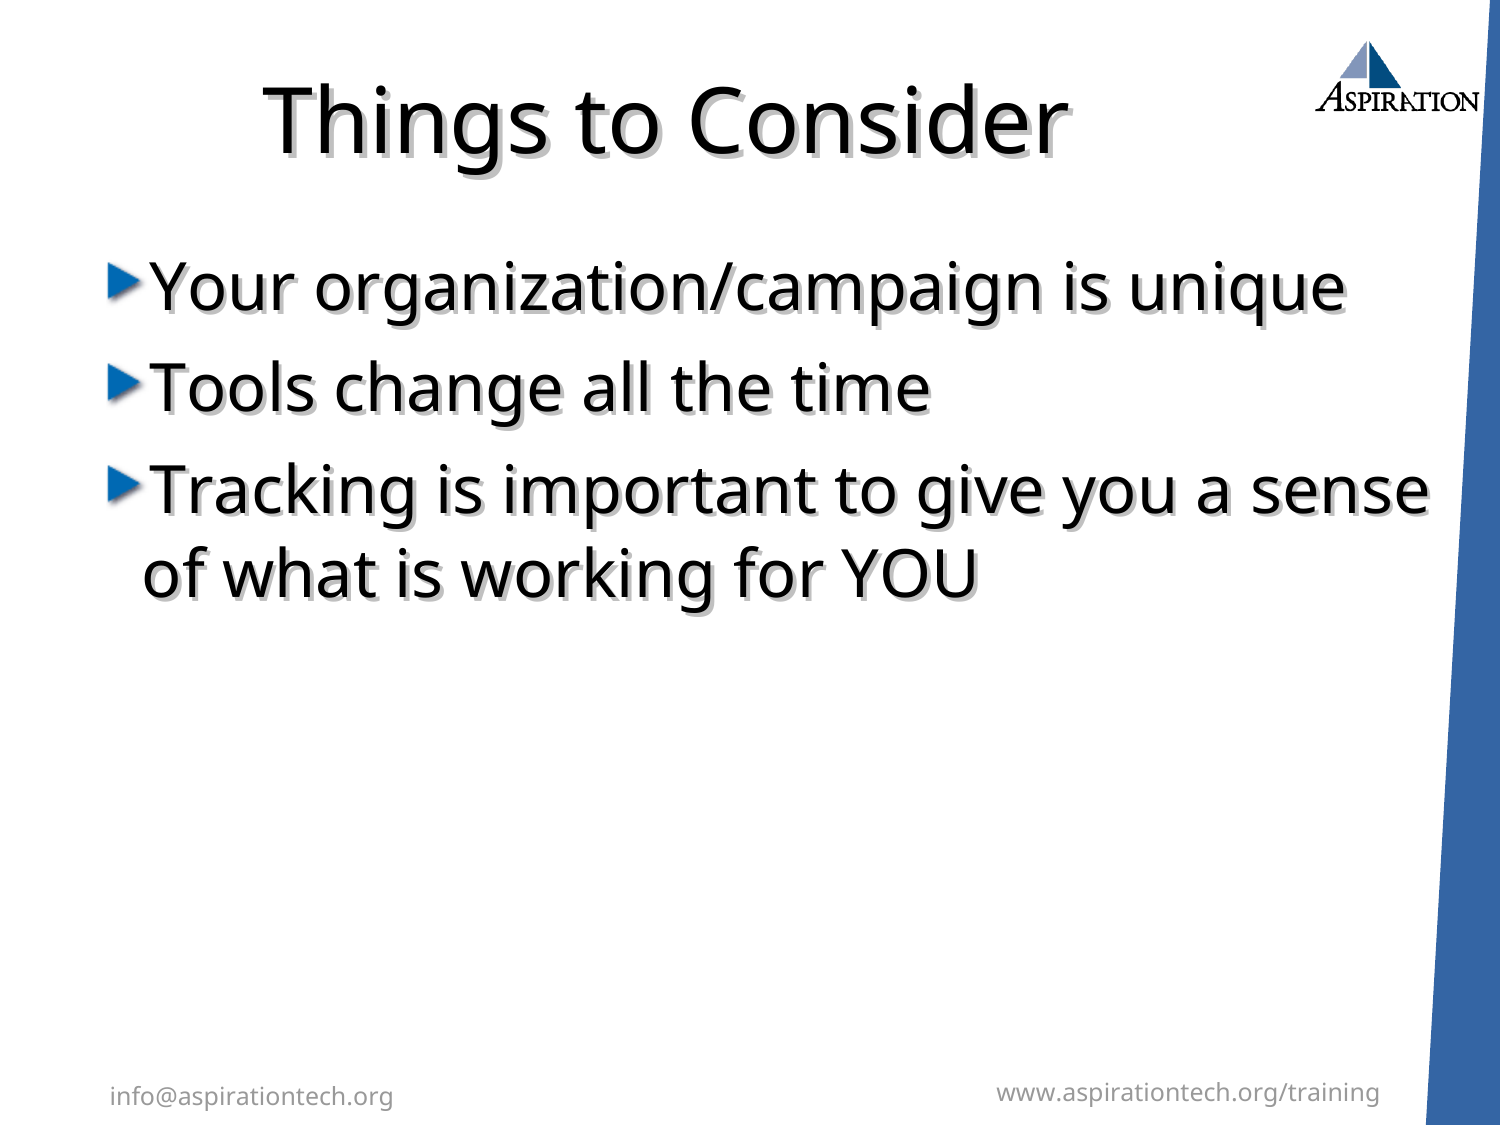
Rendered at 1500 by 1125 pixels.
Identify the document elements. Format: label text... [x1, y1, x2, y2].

title Things to Consider [49, 19, 1284, 206]
picture [1315, 41, 1480, 120]
list Your organization/campaign is unique Tools change all the time Tracking is important to give you a sense of what is working for YOU [49, 238, 1447, 892]
